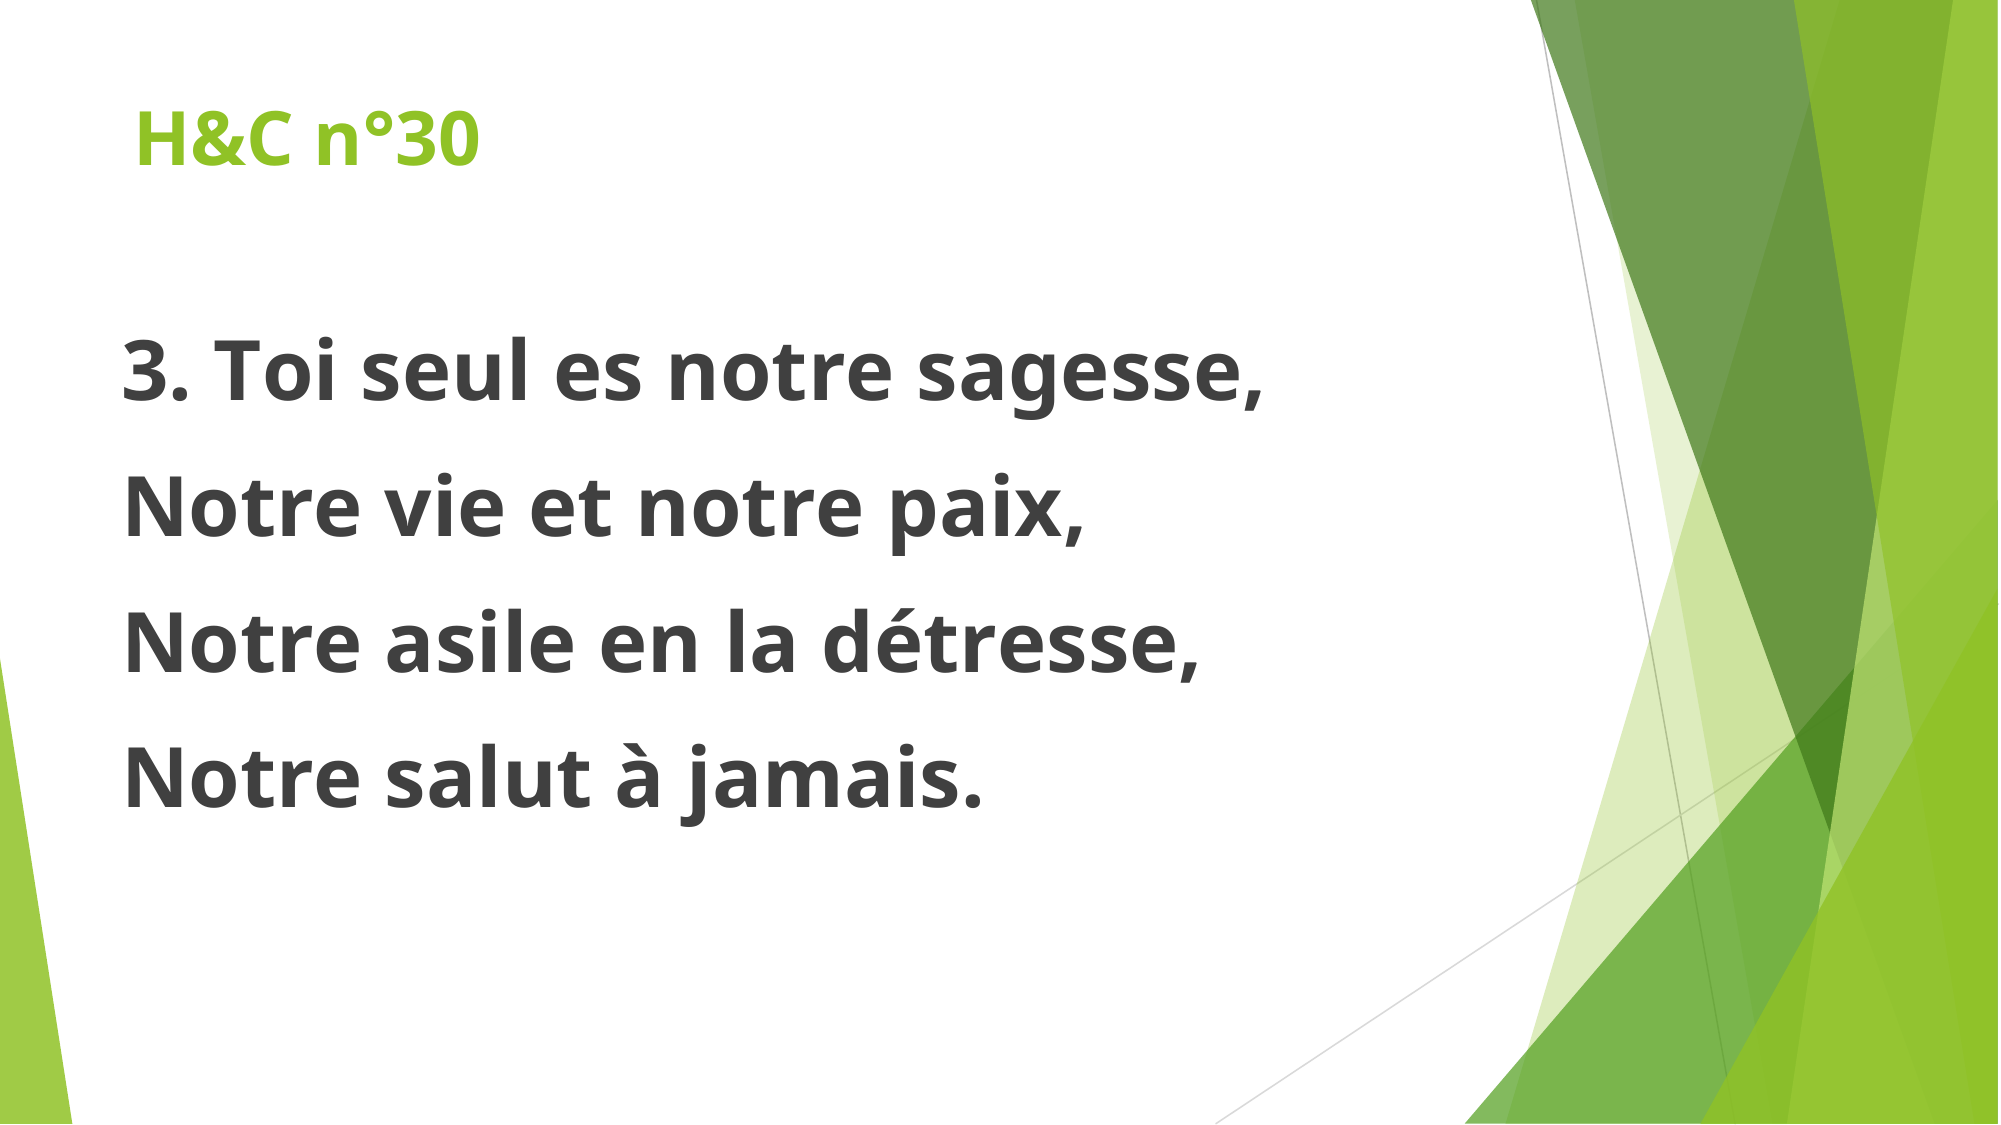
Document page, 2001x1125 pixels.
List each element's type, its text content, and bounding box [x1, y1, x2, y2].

text_box H&C n°30 [118, 82, 1442, 260]
text_box 3. Toi seul es notre sagesse, Notre vie et notre paix, Notre asile en la détresse, Notre salut à jamais. [106, 295, 1973, 1037]
